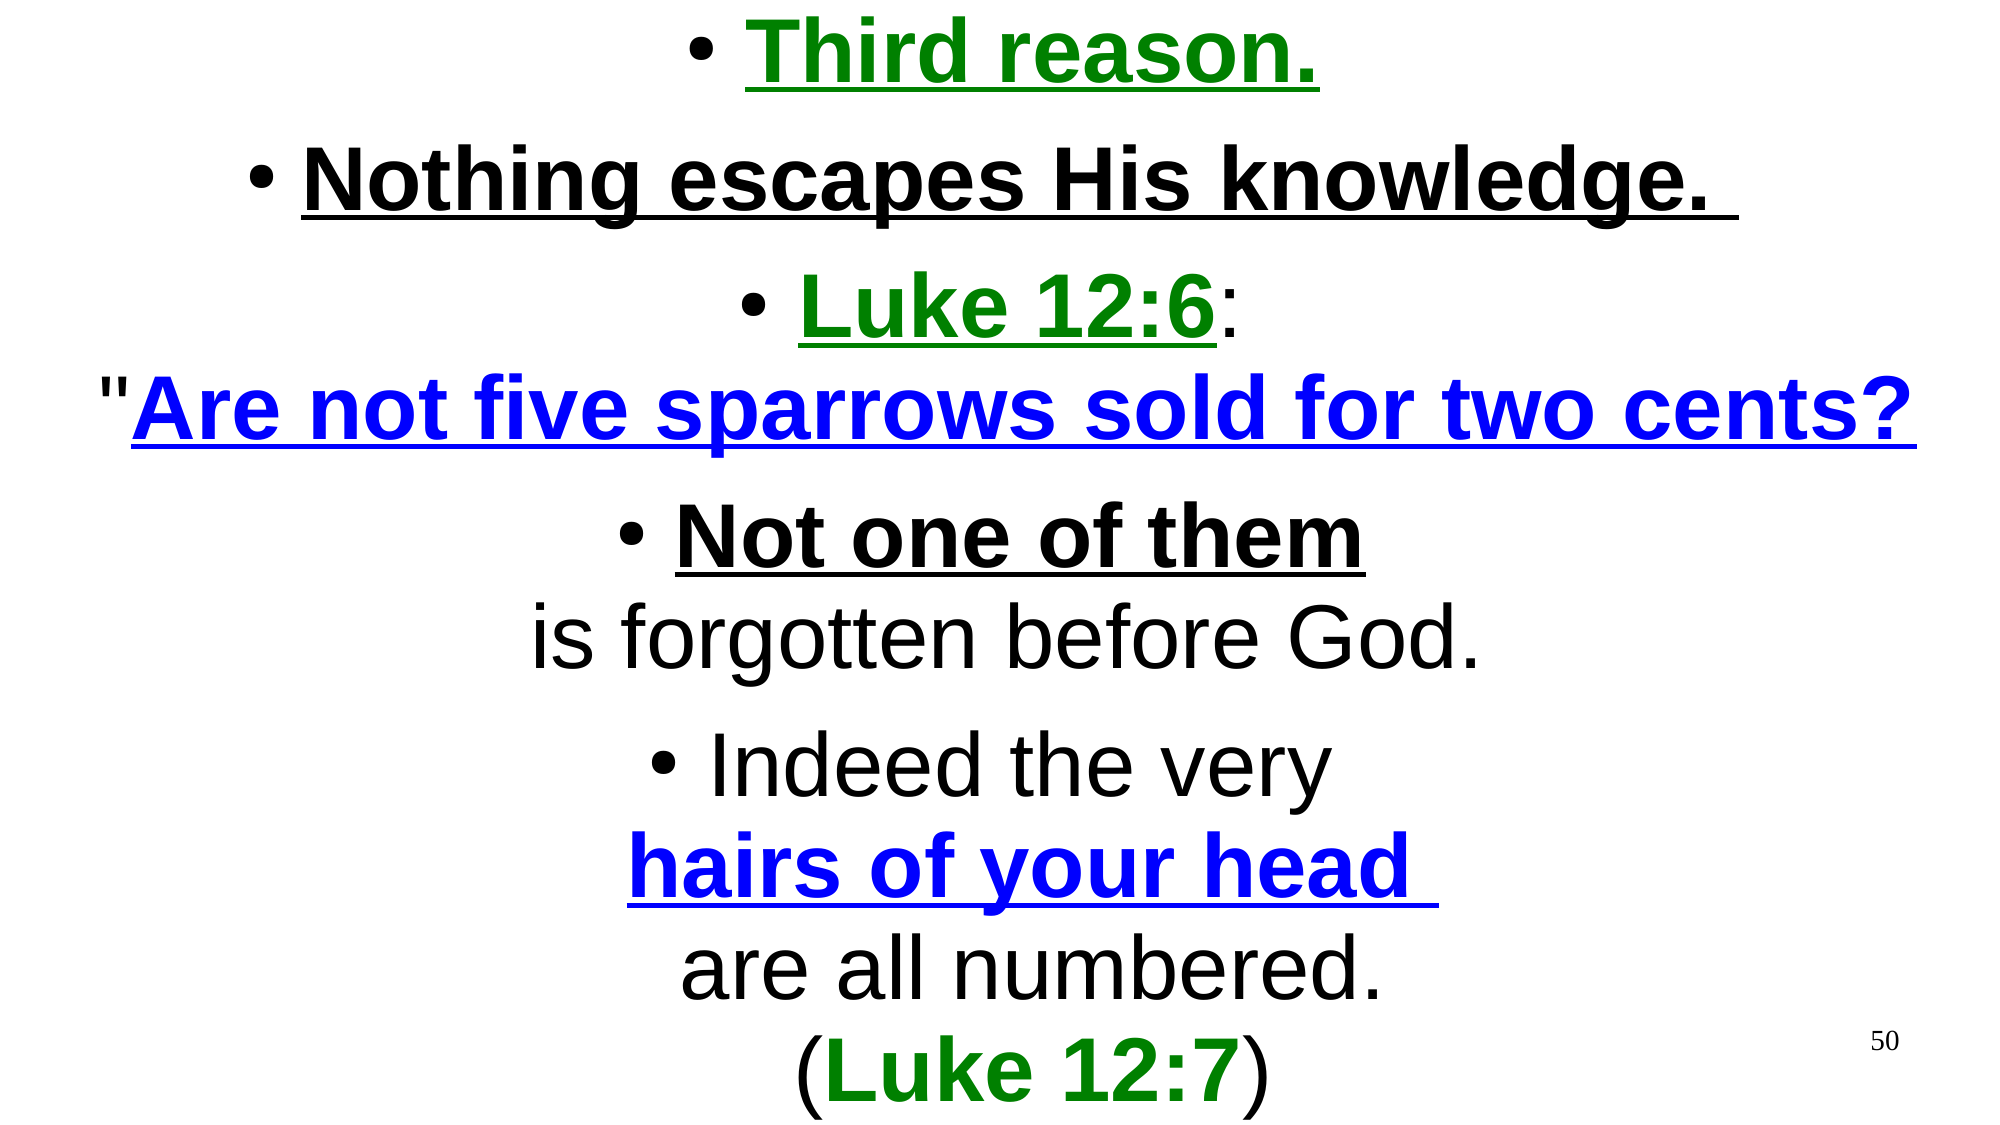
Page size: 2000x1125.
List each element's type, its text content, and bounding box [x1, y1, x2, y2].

list Third reason. Nothing escapes His knowledge. Luke 12:6: "Are not five sparrows sold for two cents? Not one of them is forgotten before God. Indeed the very hairs of your head are all numbered. (Luke 12:7) [0, 0, 1996, 1123]
